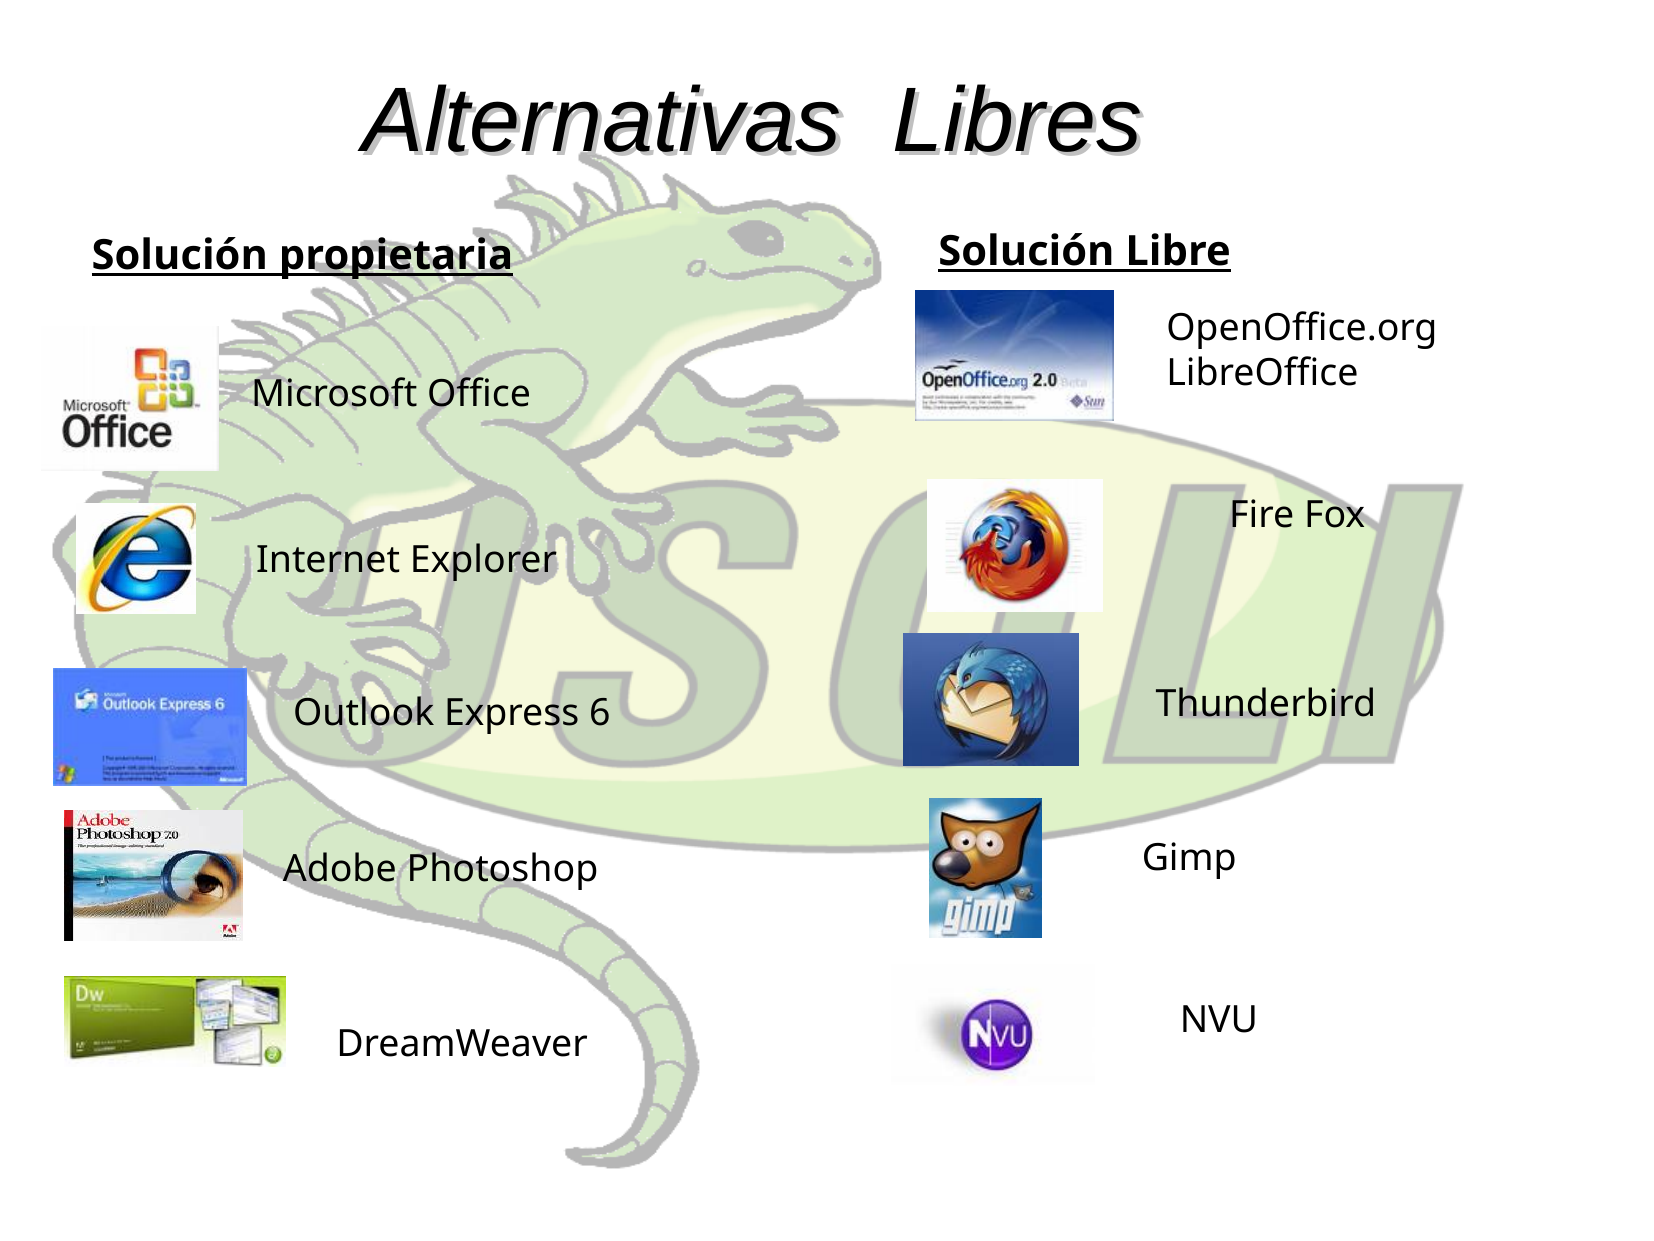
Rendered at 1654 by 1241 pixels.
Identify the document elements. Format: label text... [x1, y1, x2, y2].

text_box Adobe Photoshop [268, 836, 614, 898]
text_box Thunderbird [1140, 671, 1392, 732]
text_box Fire Fox [1214, 482, 1381, 543]
picture [0, 0, 1654, 1241]
text_box Alternativas Libres [348, 52, 1159, 178]
text_box Gimp [1127, 824, 1252, 886]
text_box Solución propietaria [76, 220, 651, 286]
text_box Microsoft Office [236, 361, 547, 423]
text_box OpenOffice.org LibreOffice [1151, 295, 1536, 401]
text_box DreamWeaver [321, 1011, 603, 1072]
text_box Internet Explorer [241, 527, 573, 588]
text_box Outlook Express 6 [278, 680, 626, 742]
text_box NVU [1164, 987, 1274, 1049]
text_box Solución Libre [923, 215, 1247, 282]
